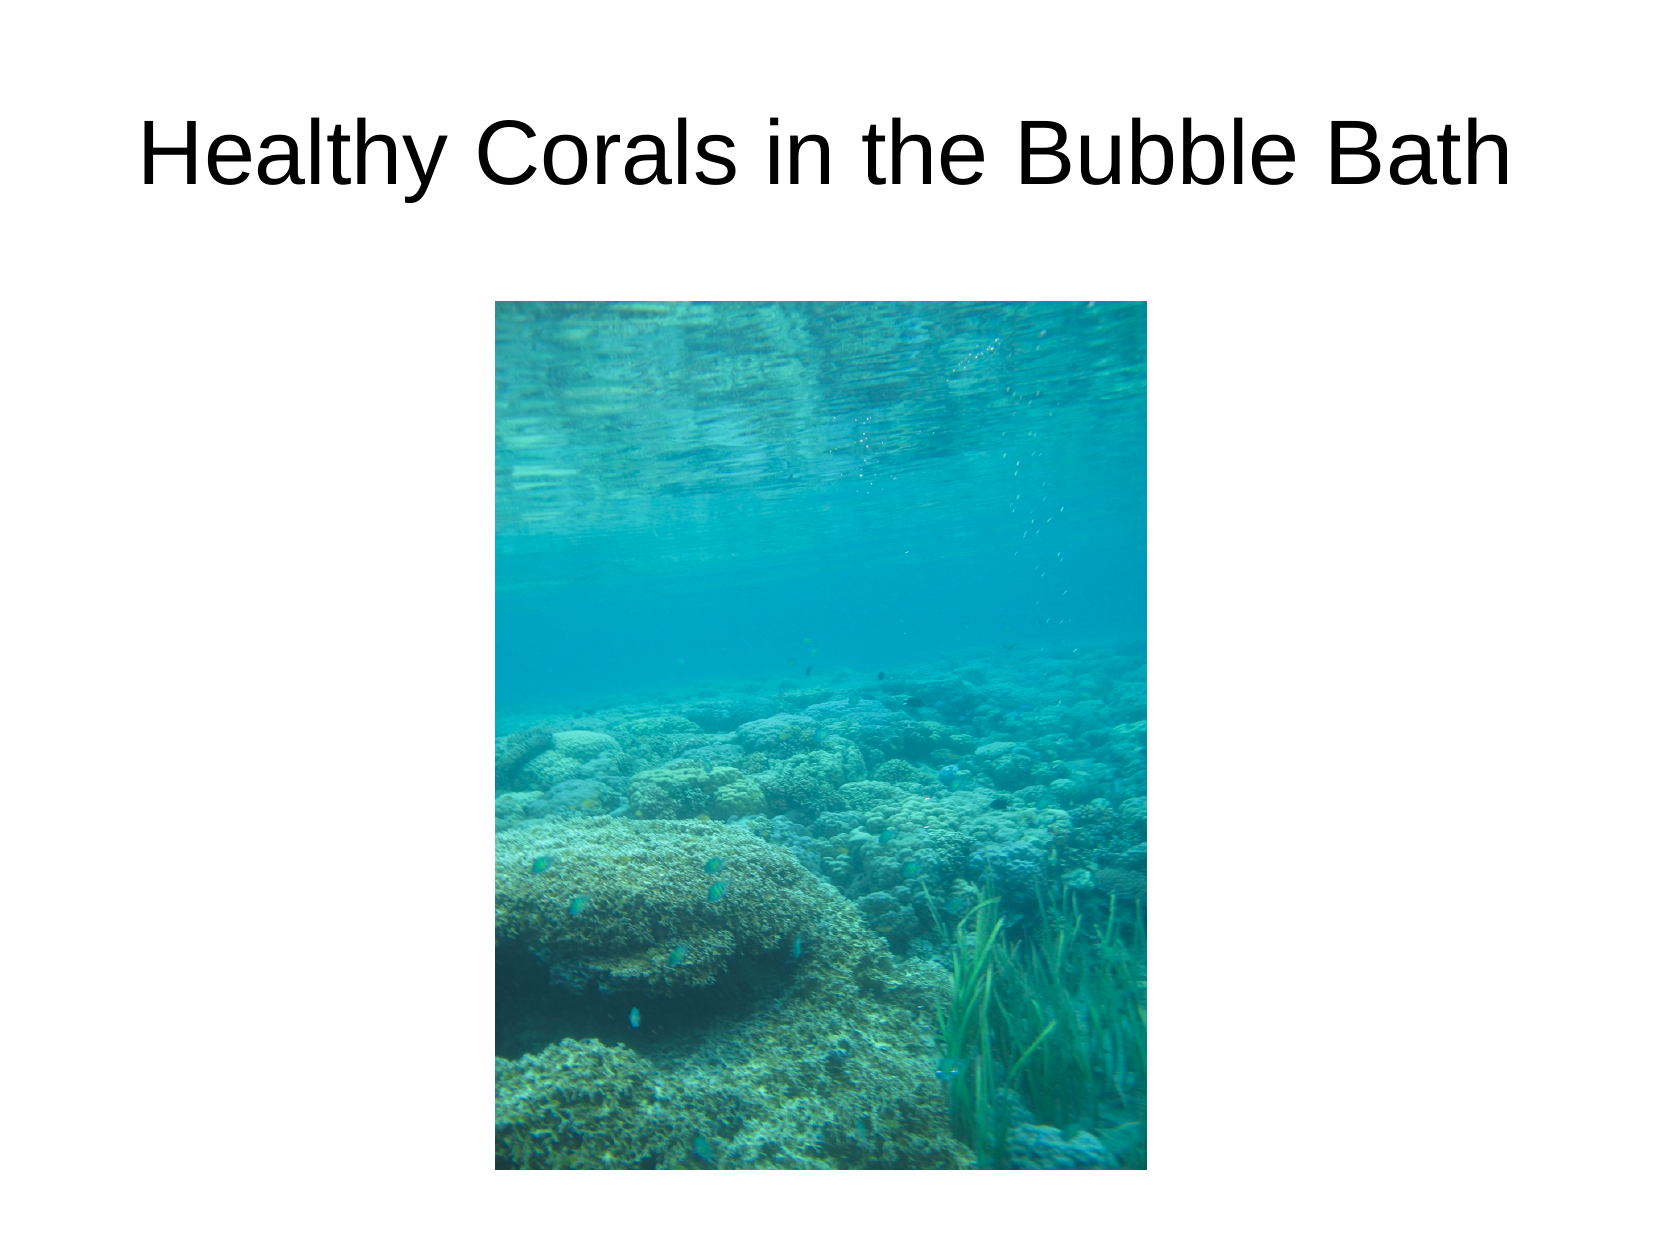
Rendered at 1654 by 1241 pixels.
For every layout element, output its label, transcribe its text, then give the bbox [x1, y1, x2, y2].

title Healthy Corals in the Bubble Bath [82, 49, 1571, 257]
picture [495, 301, 1147, 1171]
